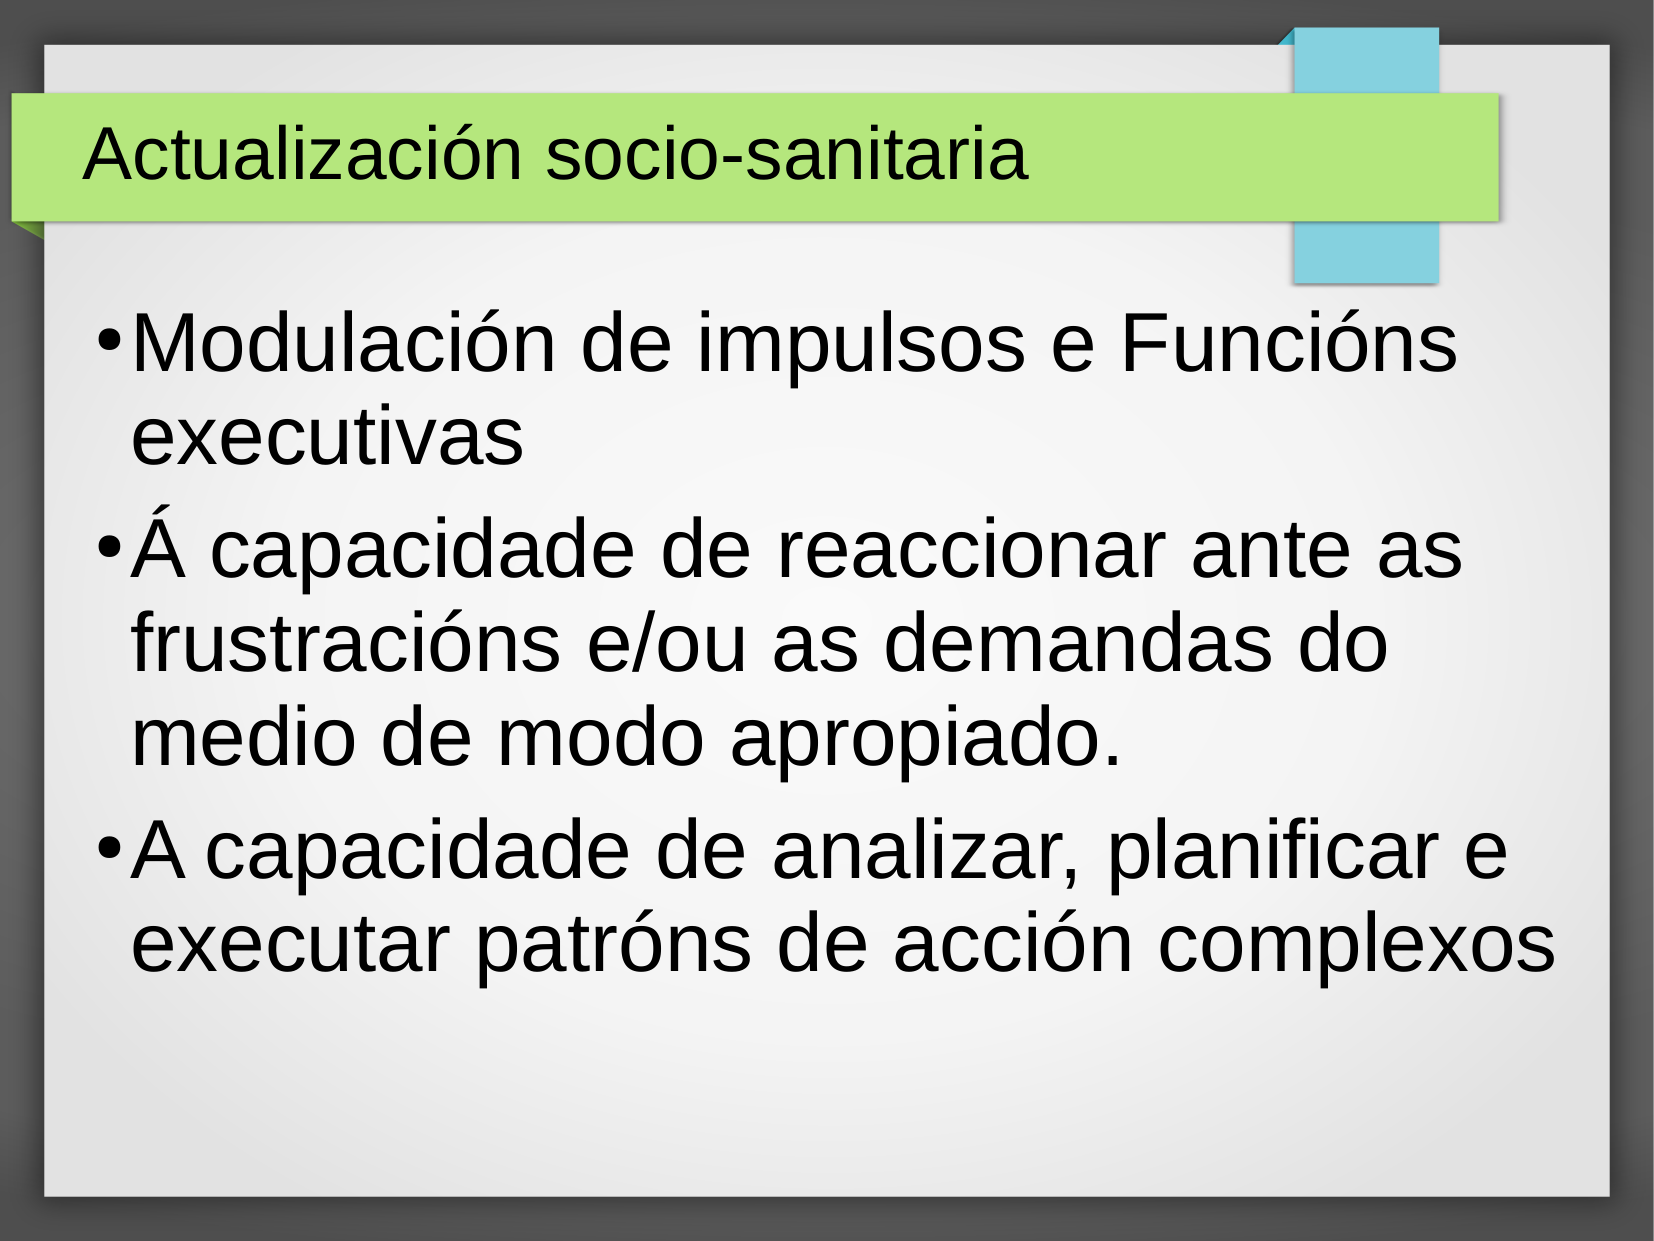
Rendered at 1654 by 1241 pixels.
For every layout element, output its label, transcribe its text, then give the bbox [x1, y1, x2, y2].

title Actualización socio-sanitaria [82, 94, 1264, 213]
picture [0, 0, 1654, 1241]
list Modulación de impulsos e Funcións executivas Á capacidade de reaccionar ante as frustracións e/ou as demandas do medio de modo apropiado. A capacidade de analizar, planificar e executar patróns de acción complexos [82, 295, 1571, 1015]
